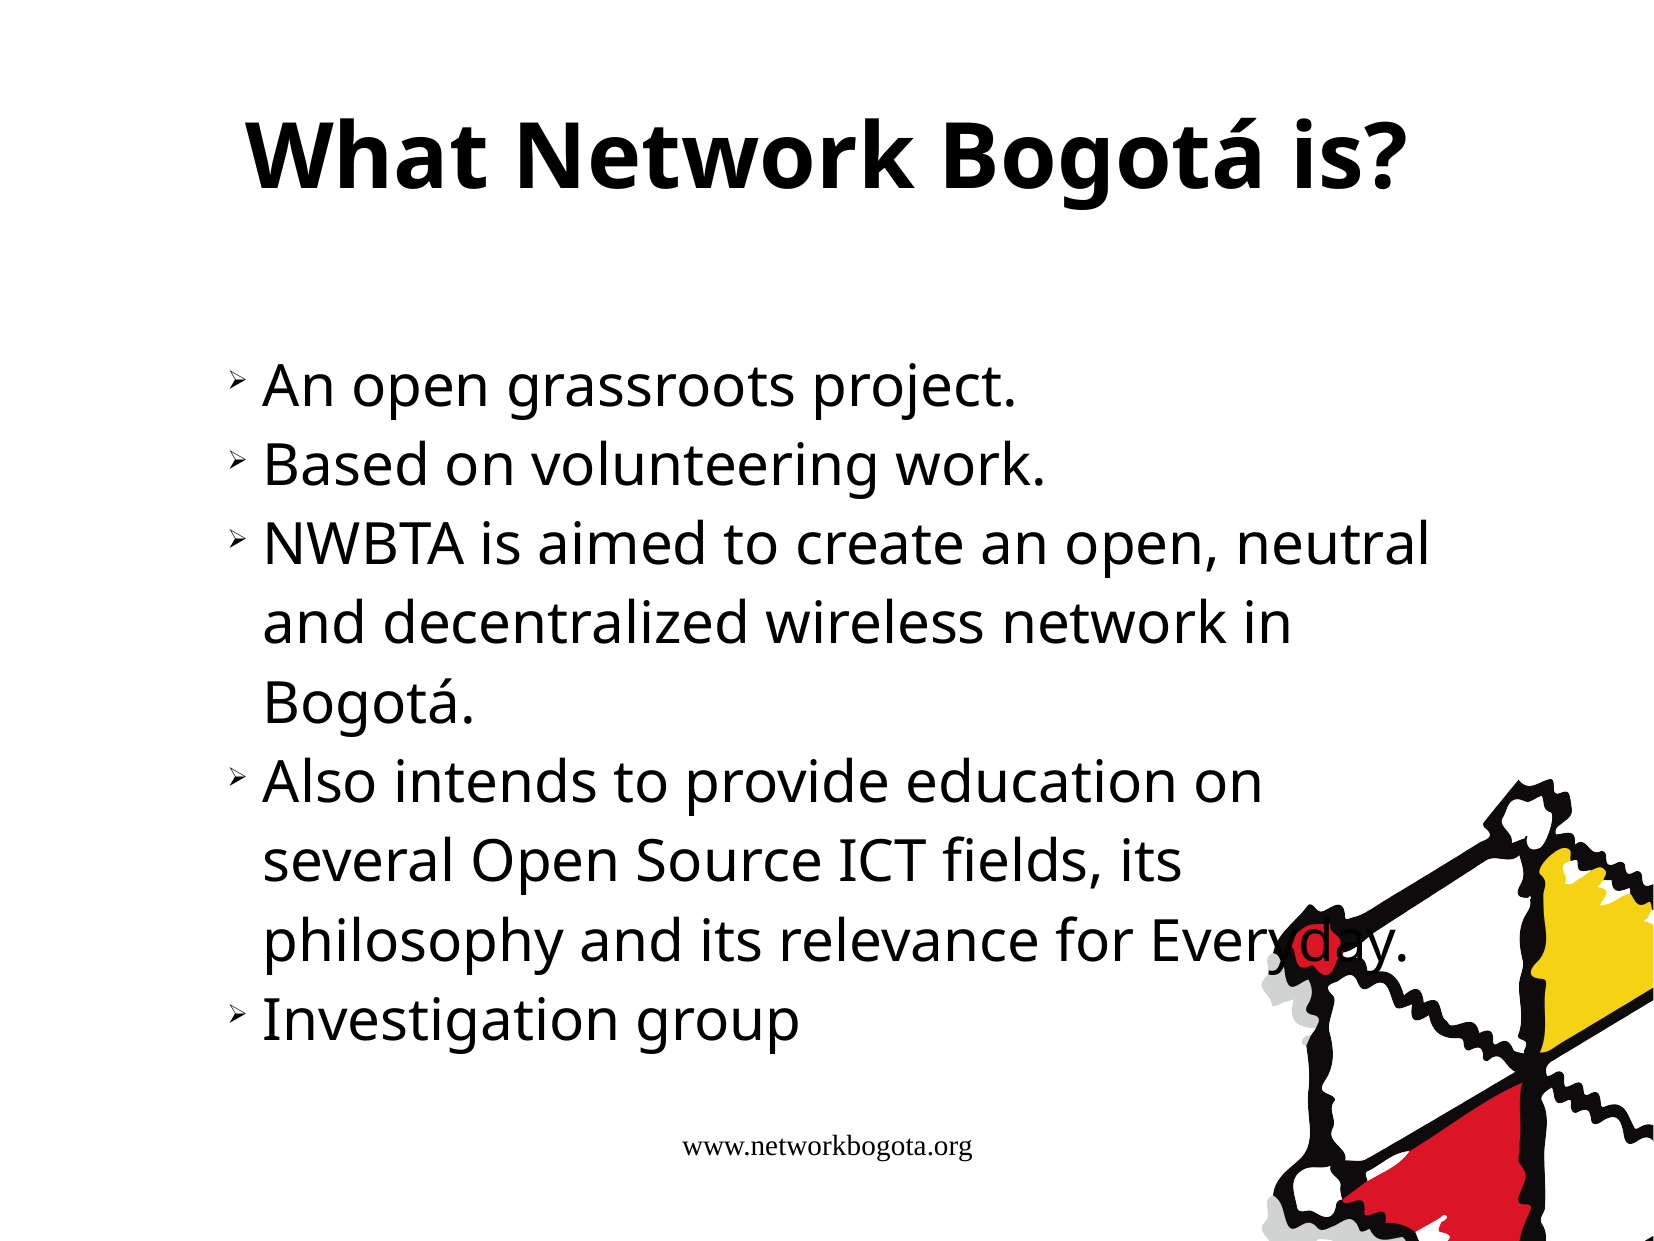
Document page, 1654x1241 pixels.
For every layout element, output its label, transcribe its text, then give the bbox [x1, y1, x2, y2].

picture [1145, 779, 1654, 1241]
title What Network Bogotá is? [82, 49, 1571, 257]
text_box An open grassroots project. Based on volunteering work. NWBTA is aimed to create an open, neutral and decentralized wireless network in Bogotá. Also intends to provide education on several Open Source ICT fields, its philosophy and its relevance for Everyday. Investigation group [212, 336, 1465, 980]
